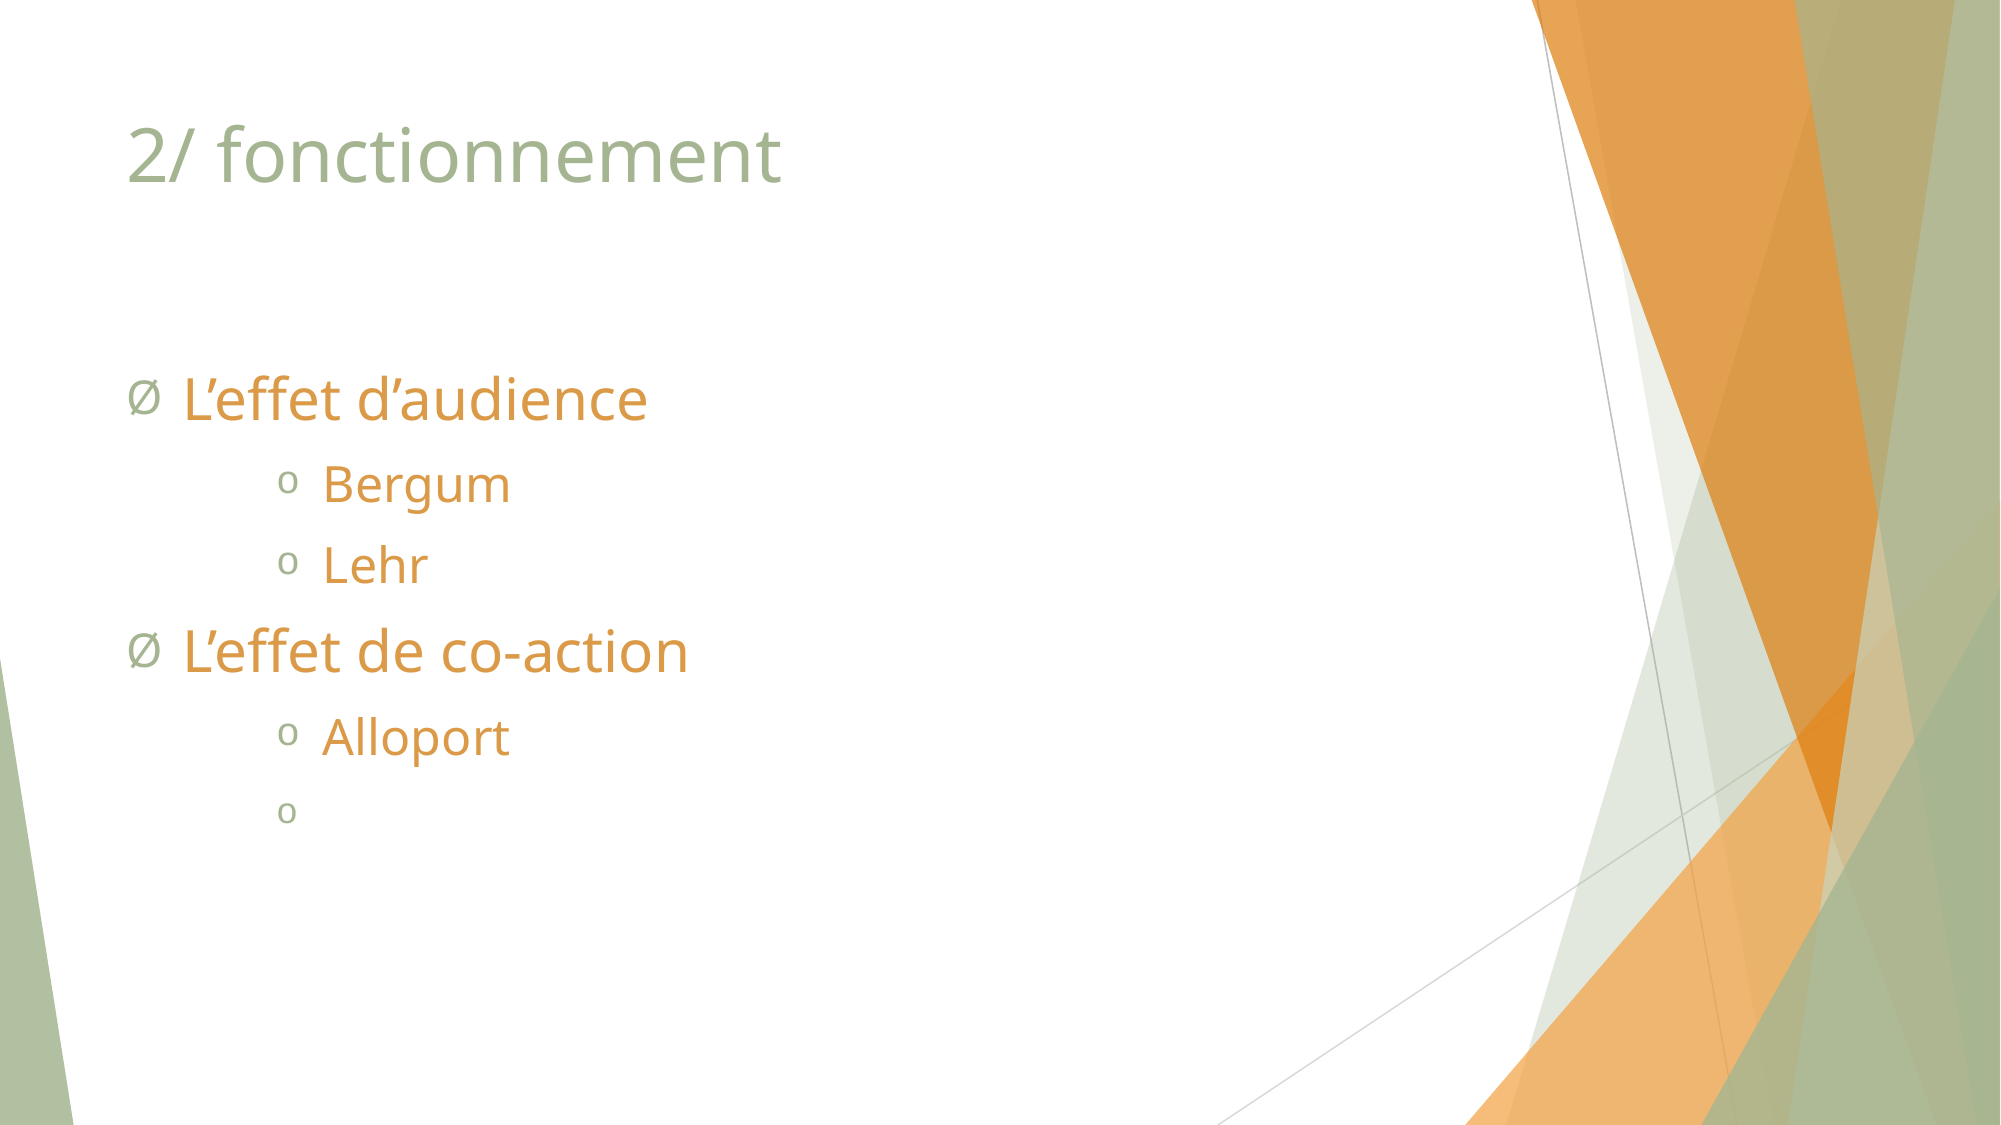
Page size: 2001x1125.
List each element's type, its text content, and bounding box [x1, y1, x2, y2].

list L’effet d’audience Bergum Lehr L’effet de co-action Alloport [111, 354, 1522, 992]
title 2/ fonctionnement [111, 99, 1522, 317]
